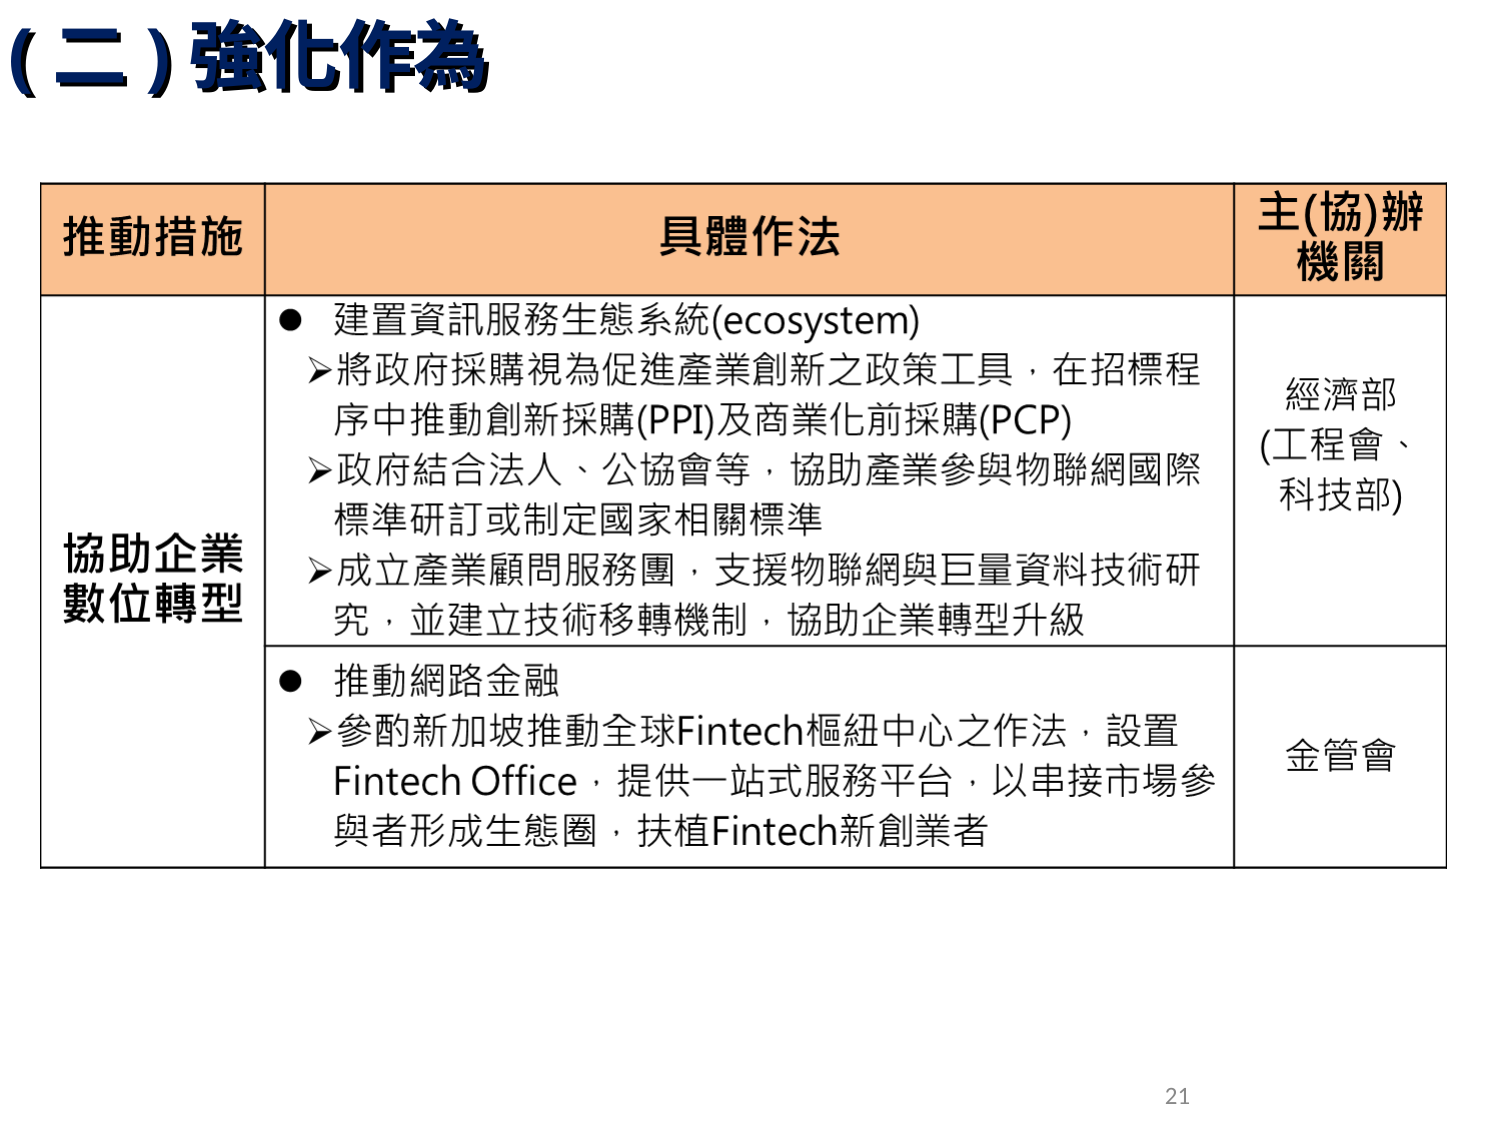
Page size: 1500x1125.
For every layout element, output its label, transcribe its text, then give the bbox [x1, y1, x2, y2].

text_box 21 [1149, 1065, 1500, 1125]
picture [40, 172, 1447, 878]
text_box (二)強化作為 [0, 0, 1495, 106]
